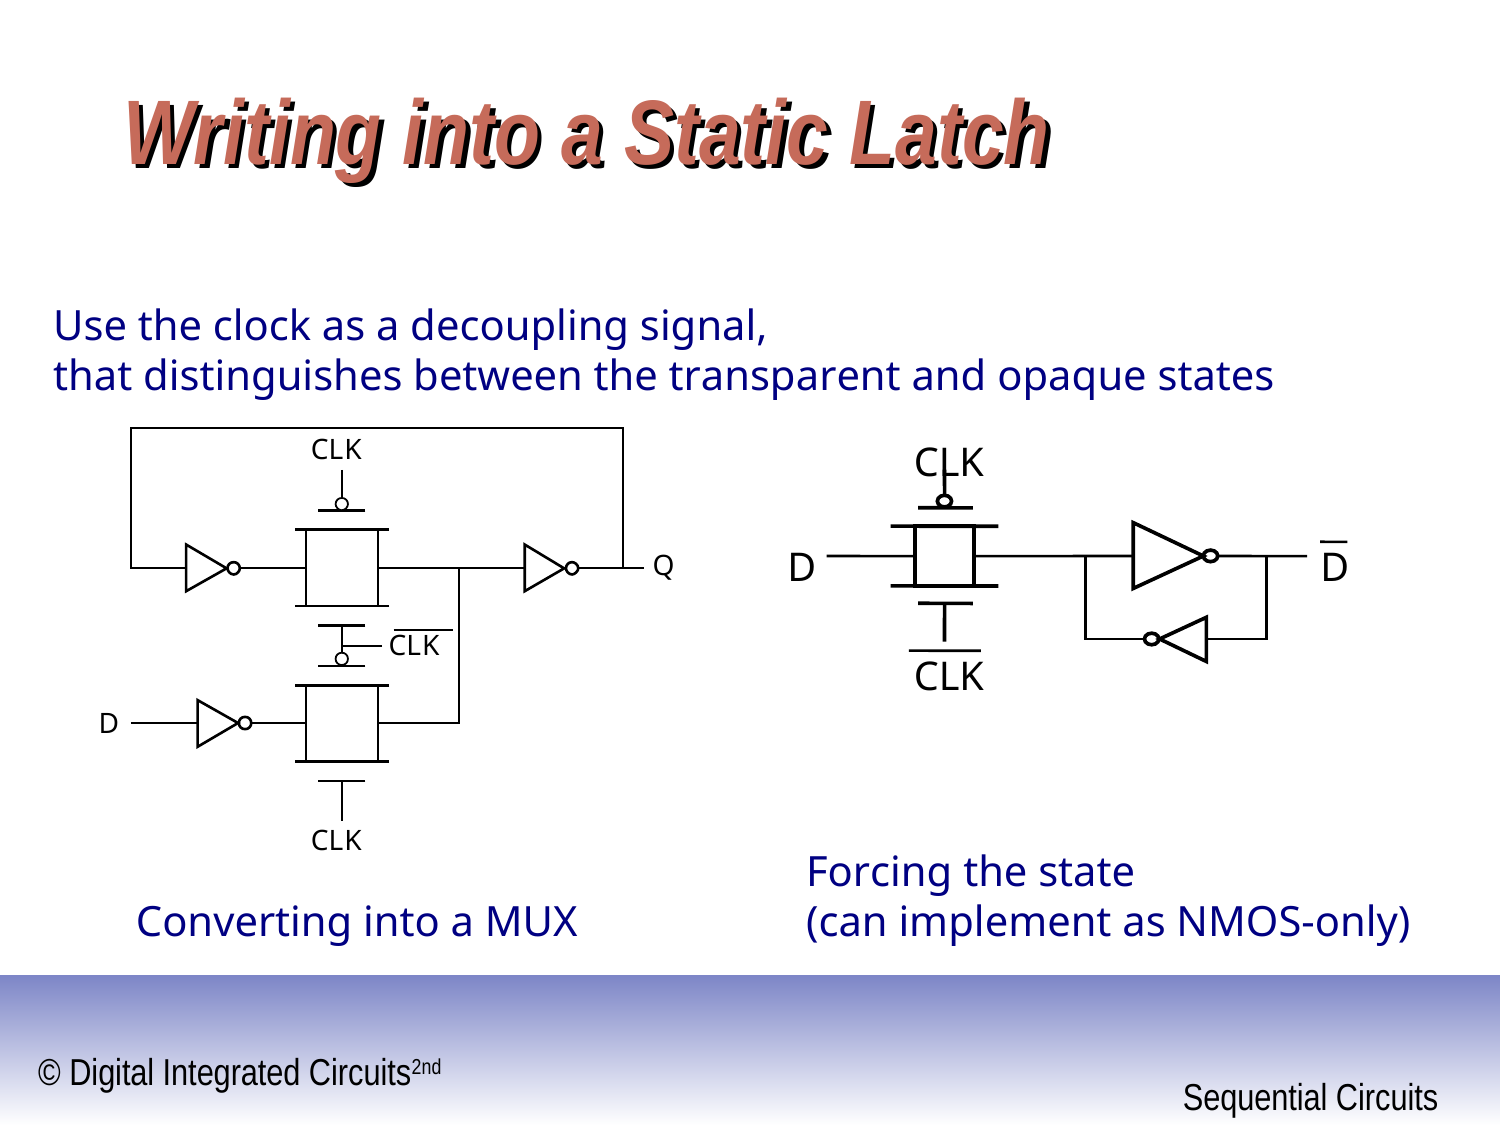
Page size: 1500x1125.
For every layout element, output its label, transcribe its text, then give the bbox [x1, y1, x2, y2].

text_box Converting into a MUX [121, 887, 593, 953]
text_box Forcing the state (can implement as NMOS-only) [791, 837, 1426, 953]
title Writing into a Static Latch [108, 65, 1384, 190]
text_box D [1320, 541, 1350, 590]
text_box CLK [913, 436, 985, 484]
text_box CLK [913, 650, 985, 699]
picture [99, 425, 676, 866]
text_box Use the clock as a decoupling signal, that distinguishes between the transparent and opaque states [38, 291, 1290, 407]
text_box D [787, 541, 817, 590]
